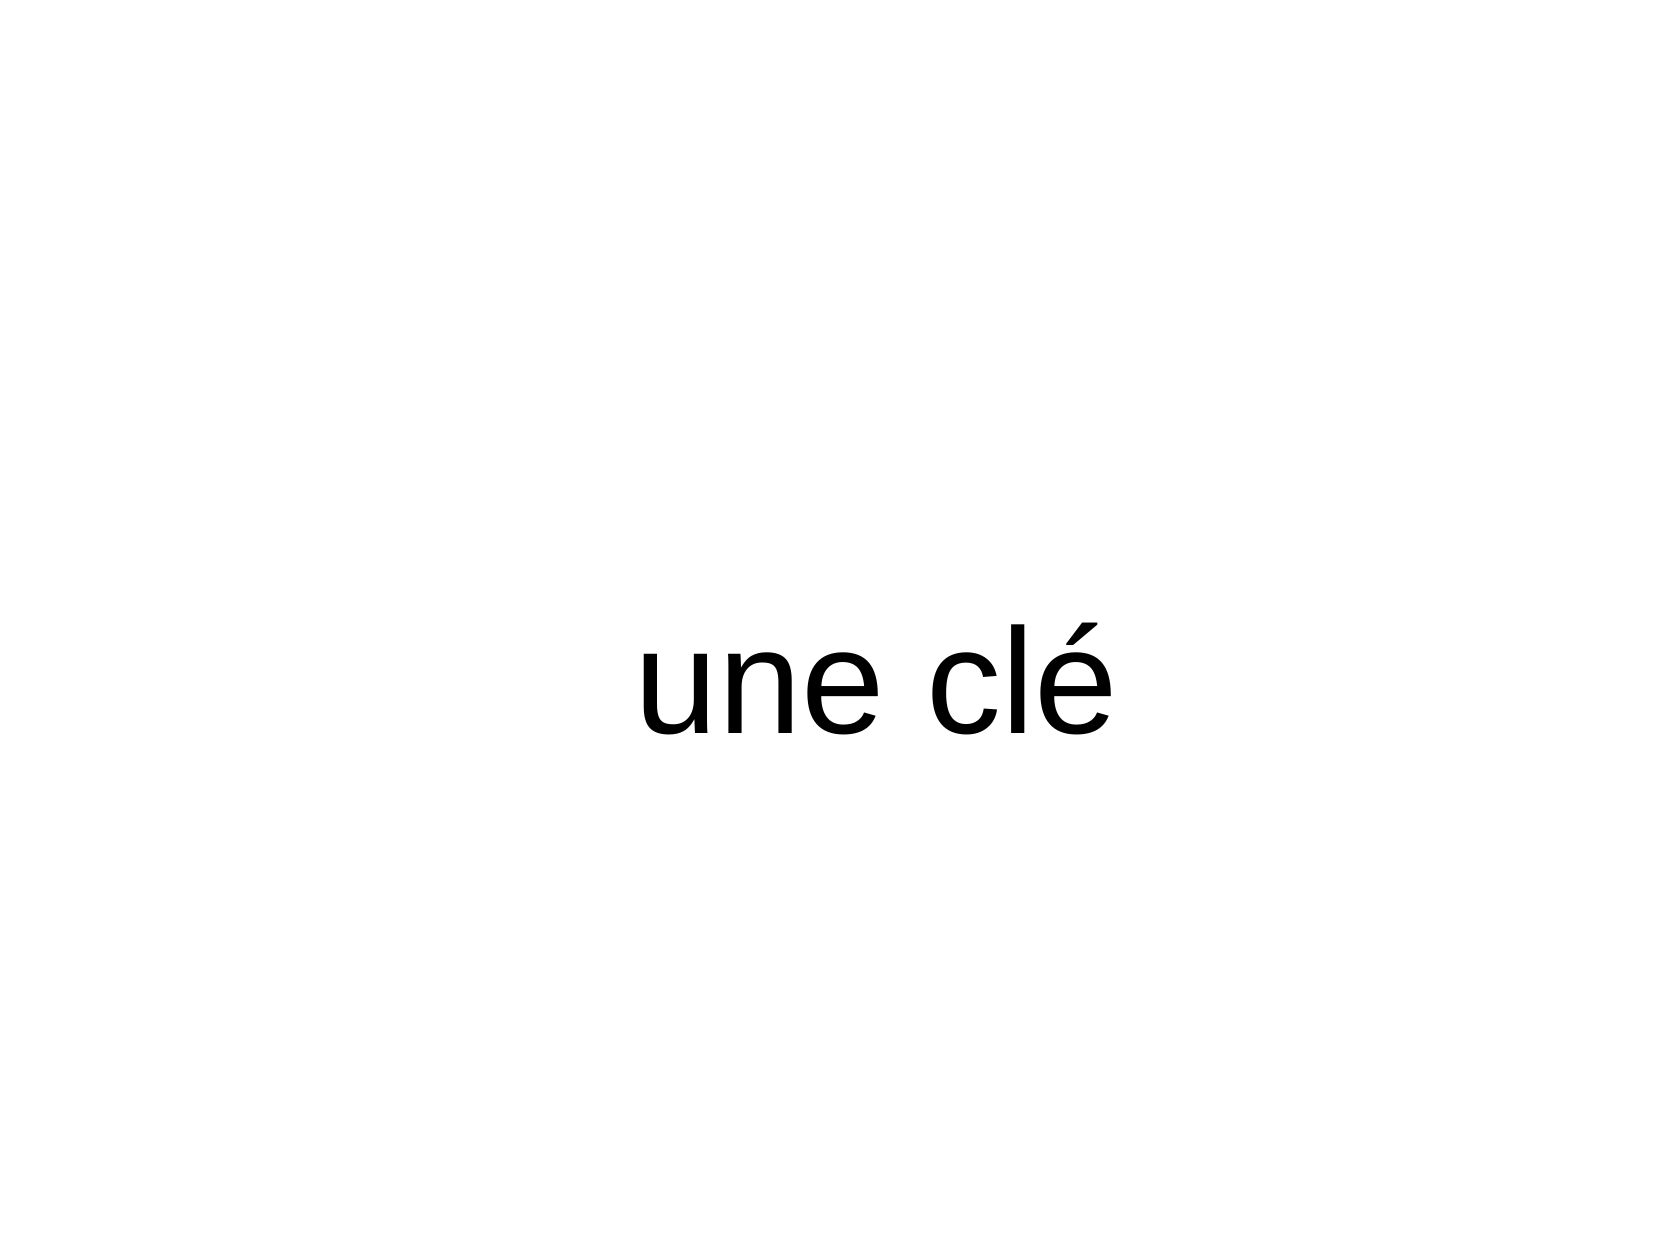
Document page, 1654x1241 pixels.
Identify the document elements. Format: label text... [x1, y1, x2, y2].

text_box une clé [620, 590, 1536, 773]
